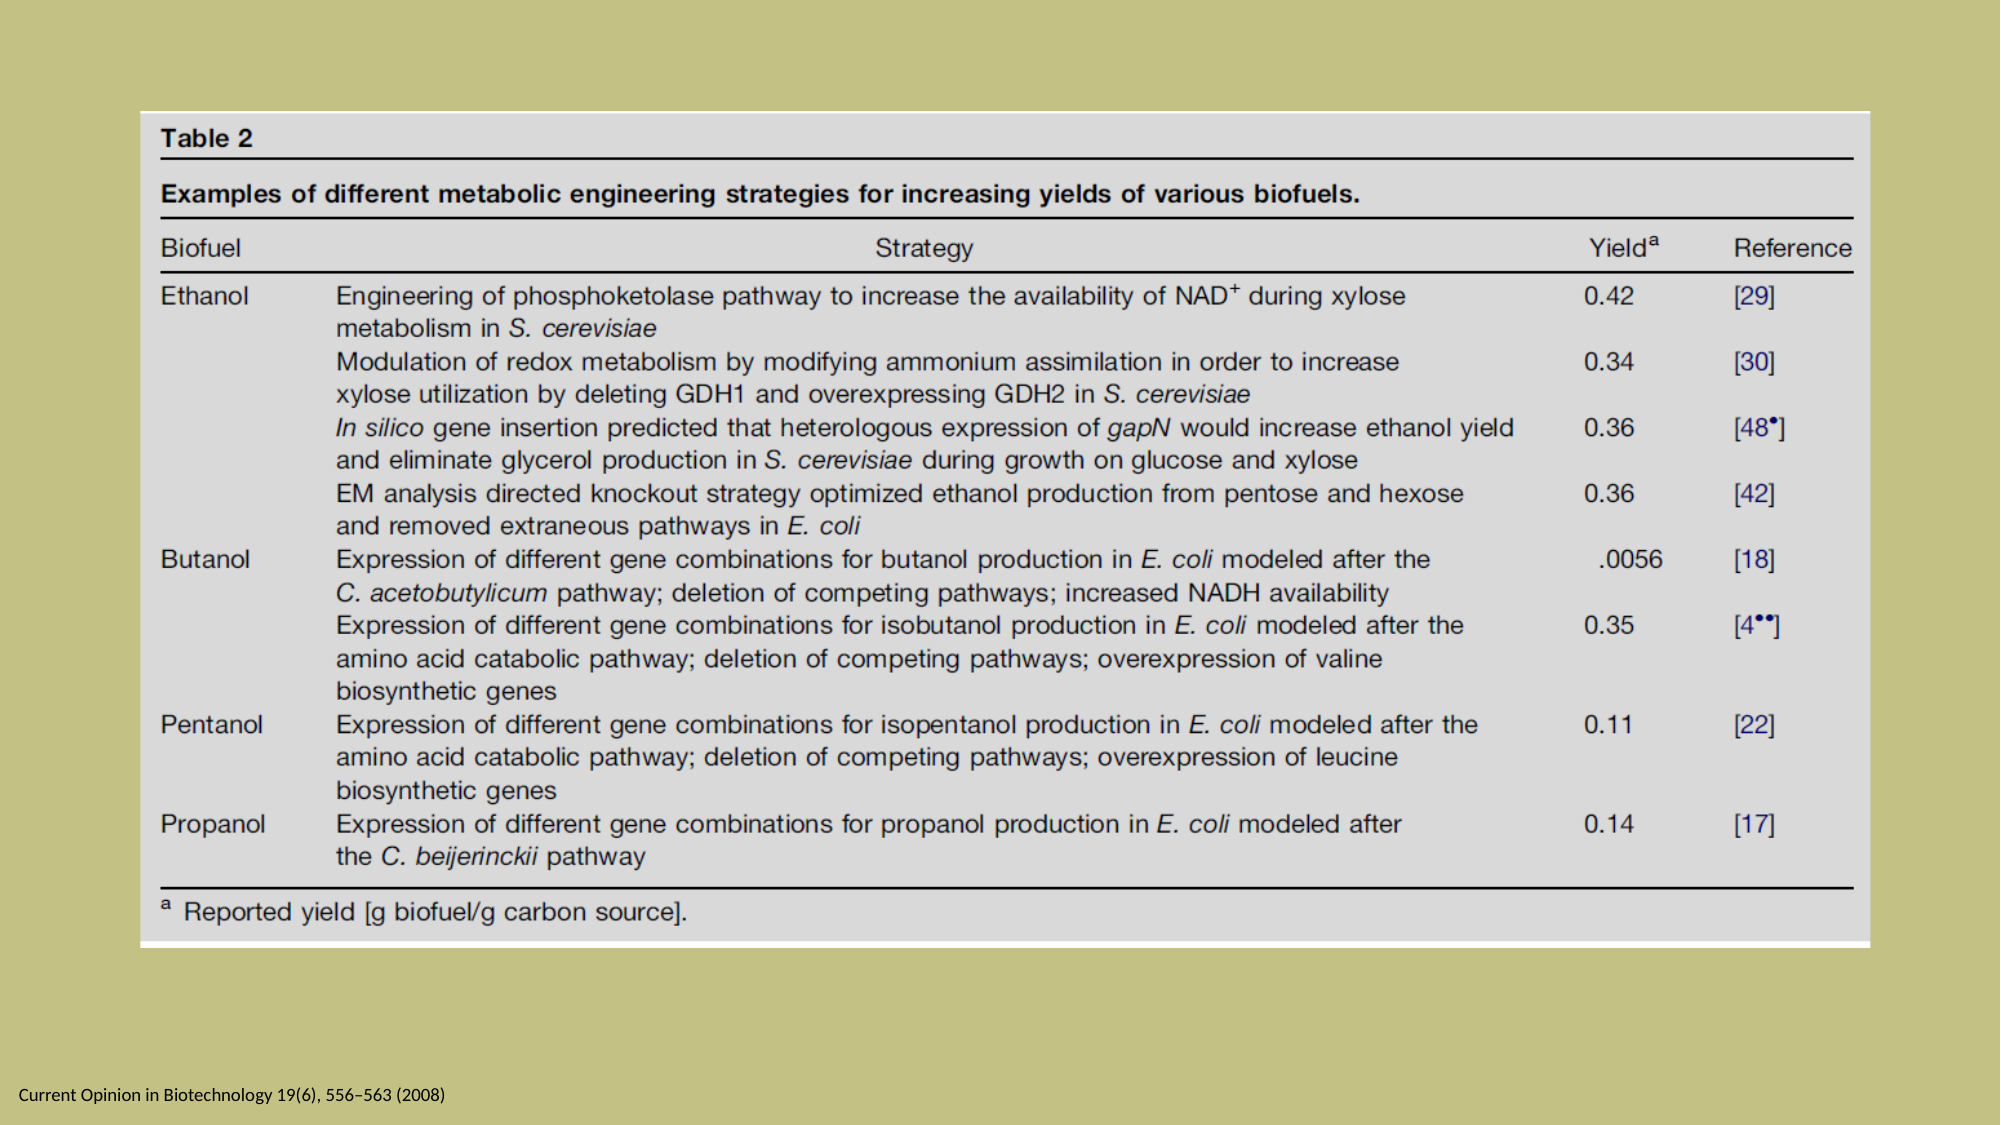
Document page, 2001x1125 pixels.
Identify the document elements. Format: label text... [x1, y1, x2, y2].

picture [140, 111, 1871, 948]
text_box Current Opinion in Biotechnology 19(6), 556–563 (2008) [0, 1075, 1000, 1113]
